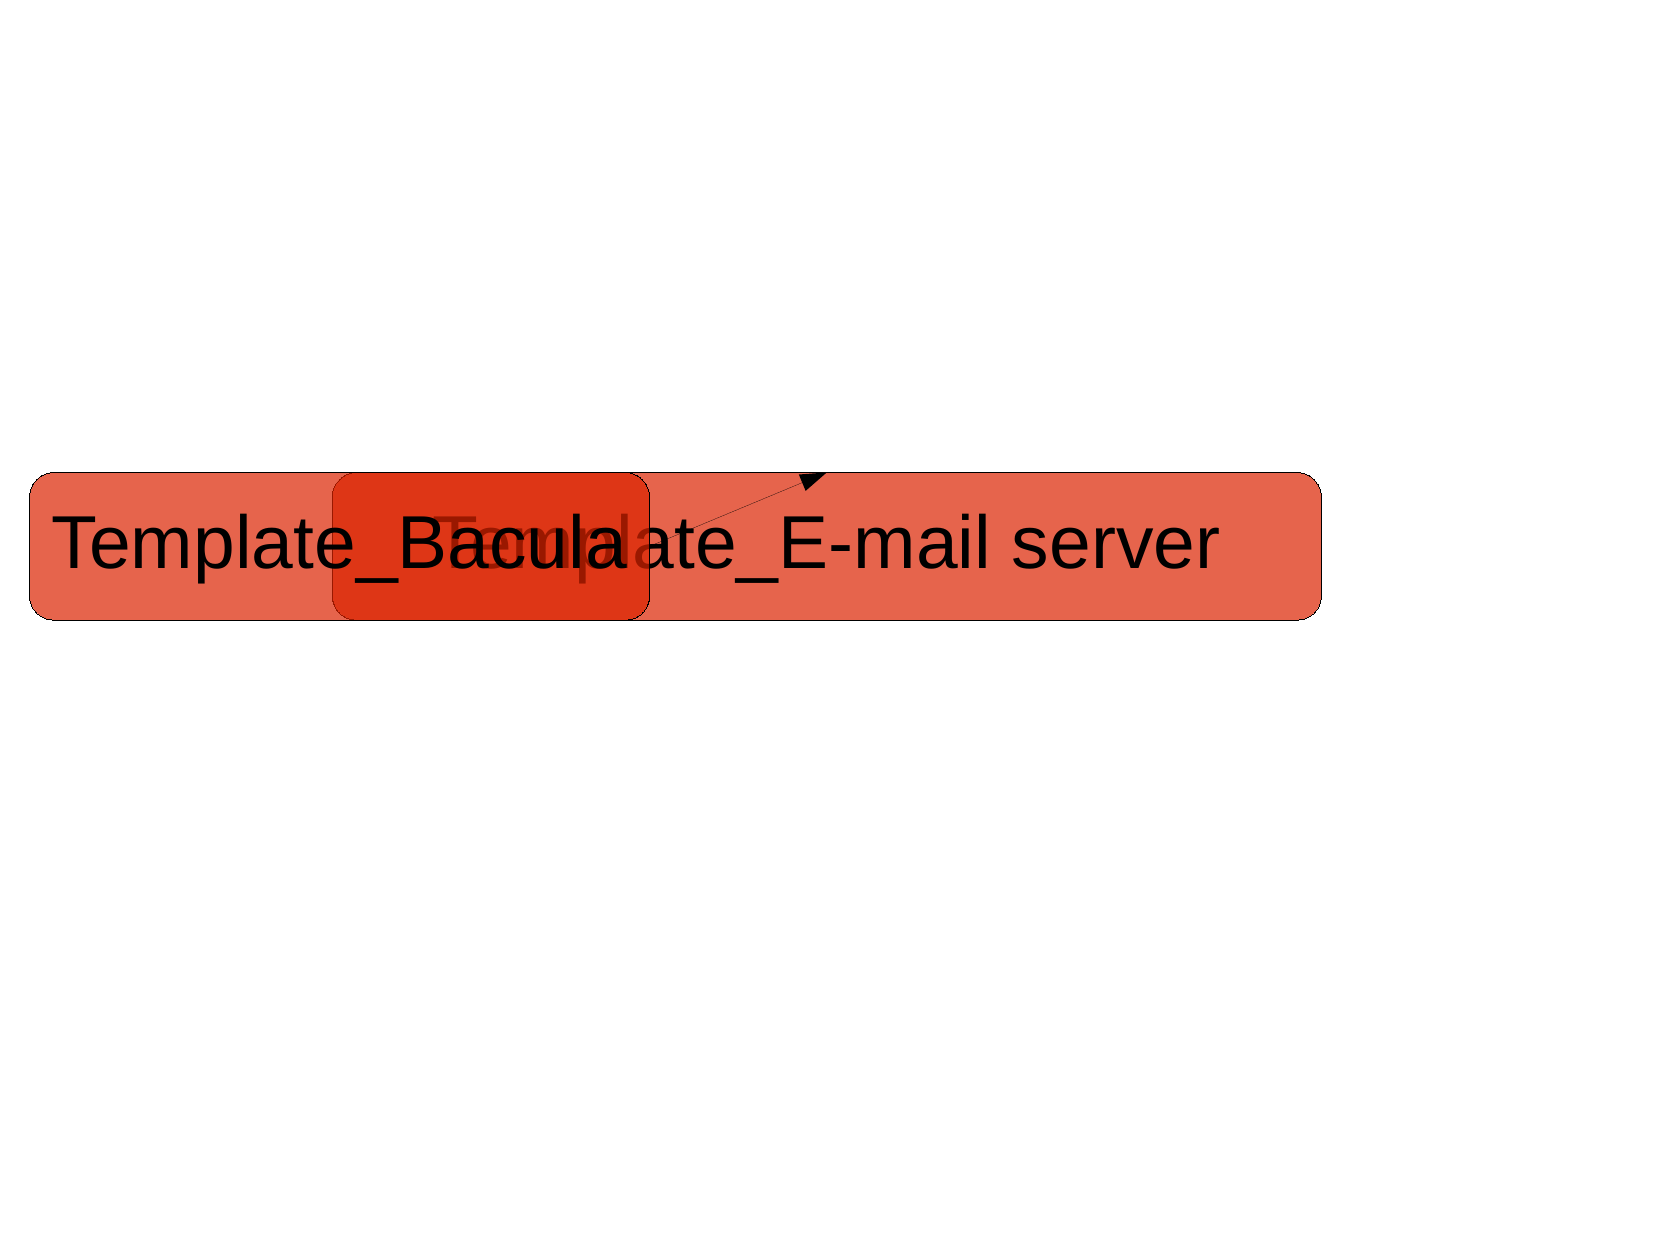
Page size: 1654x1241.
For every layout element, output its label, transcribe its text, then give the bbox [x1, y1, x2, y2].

text_box Template_E-mail server [631, 472, 819, 538]
text_box Template_Bacula [29, 472, 650, 621]
text_box Template_E-mail server [628, 472, 1322, 621]
